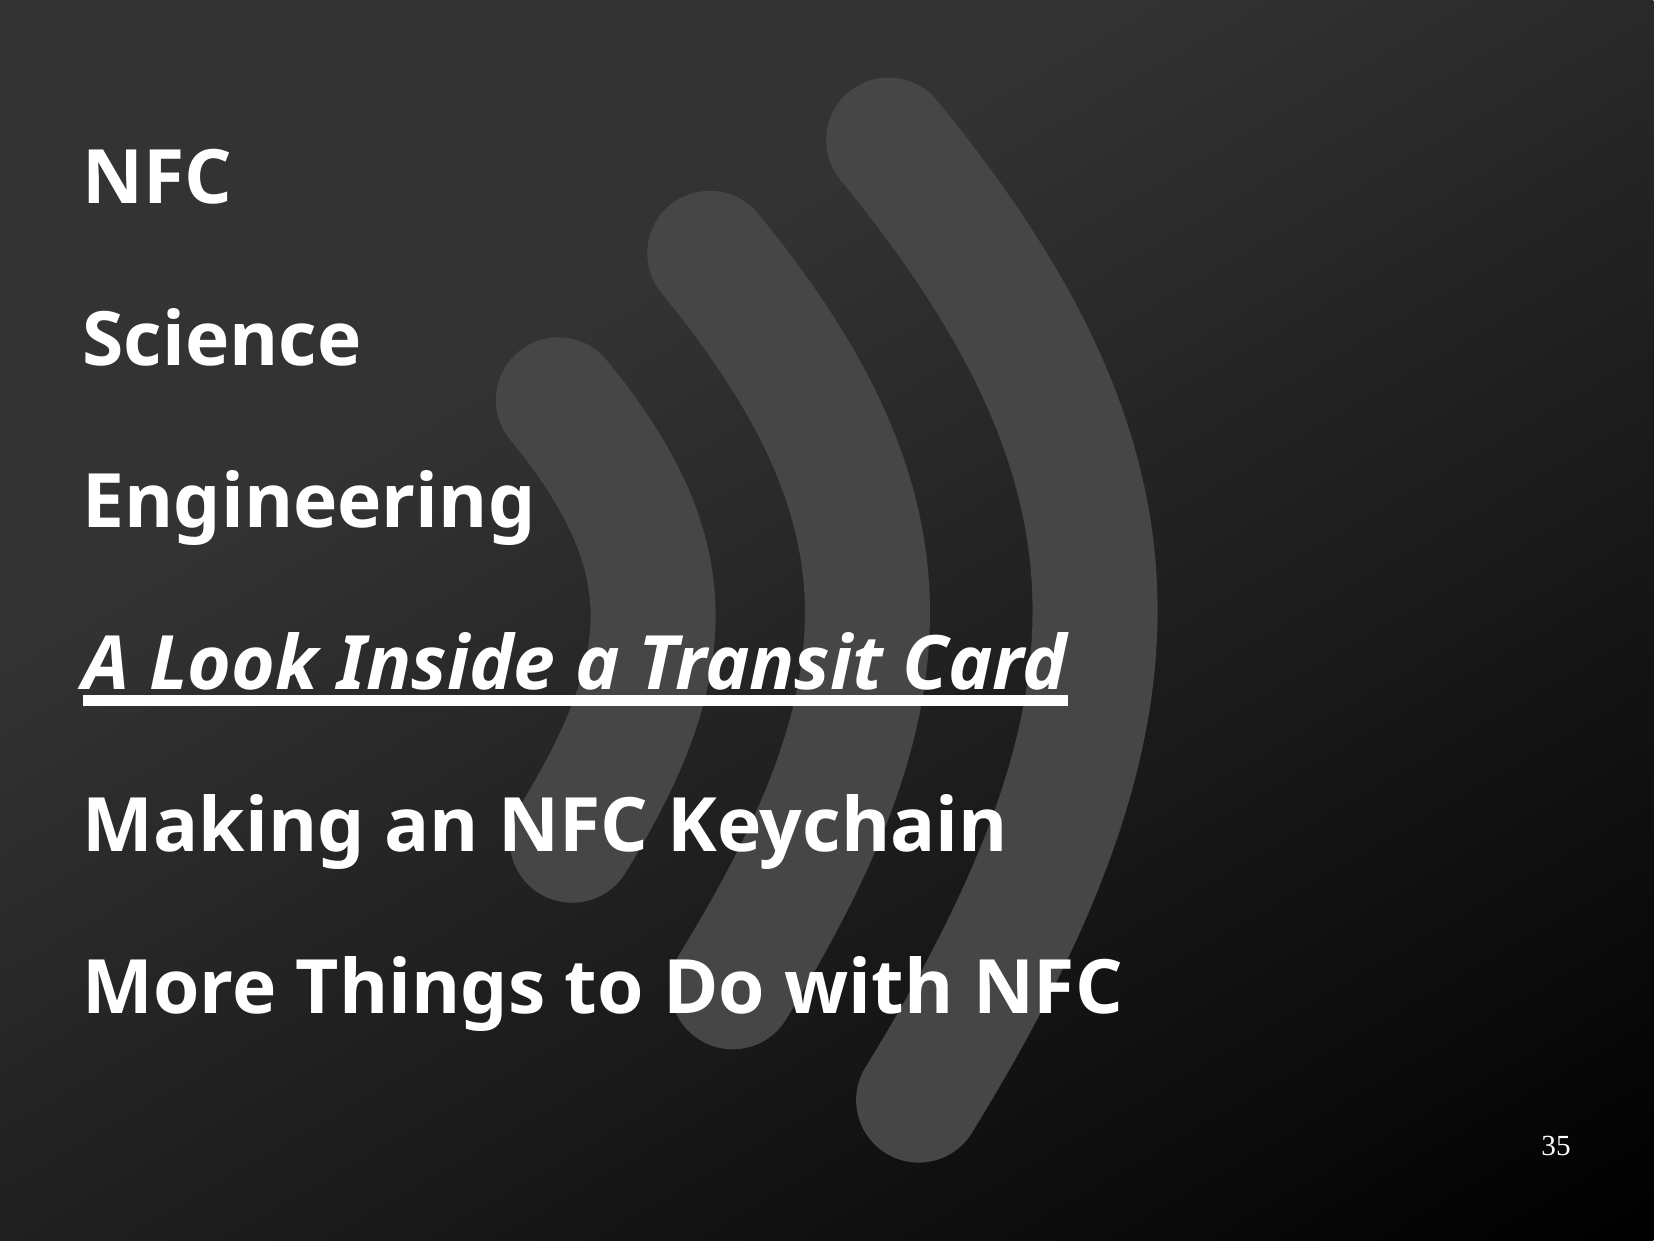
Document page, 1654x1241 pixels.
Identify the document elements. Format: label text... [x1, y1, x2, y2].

subtitle NFC Science Engineering A Look Inside a Transit Card Making an NFC Keychain More Things to Do with NFC [82, 49, 1571, 1109]
